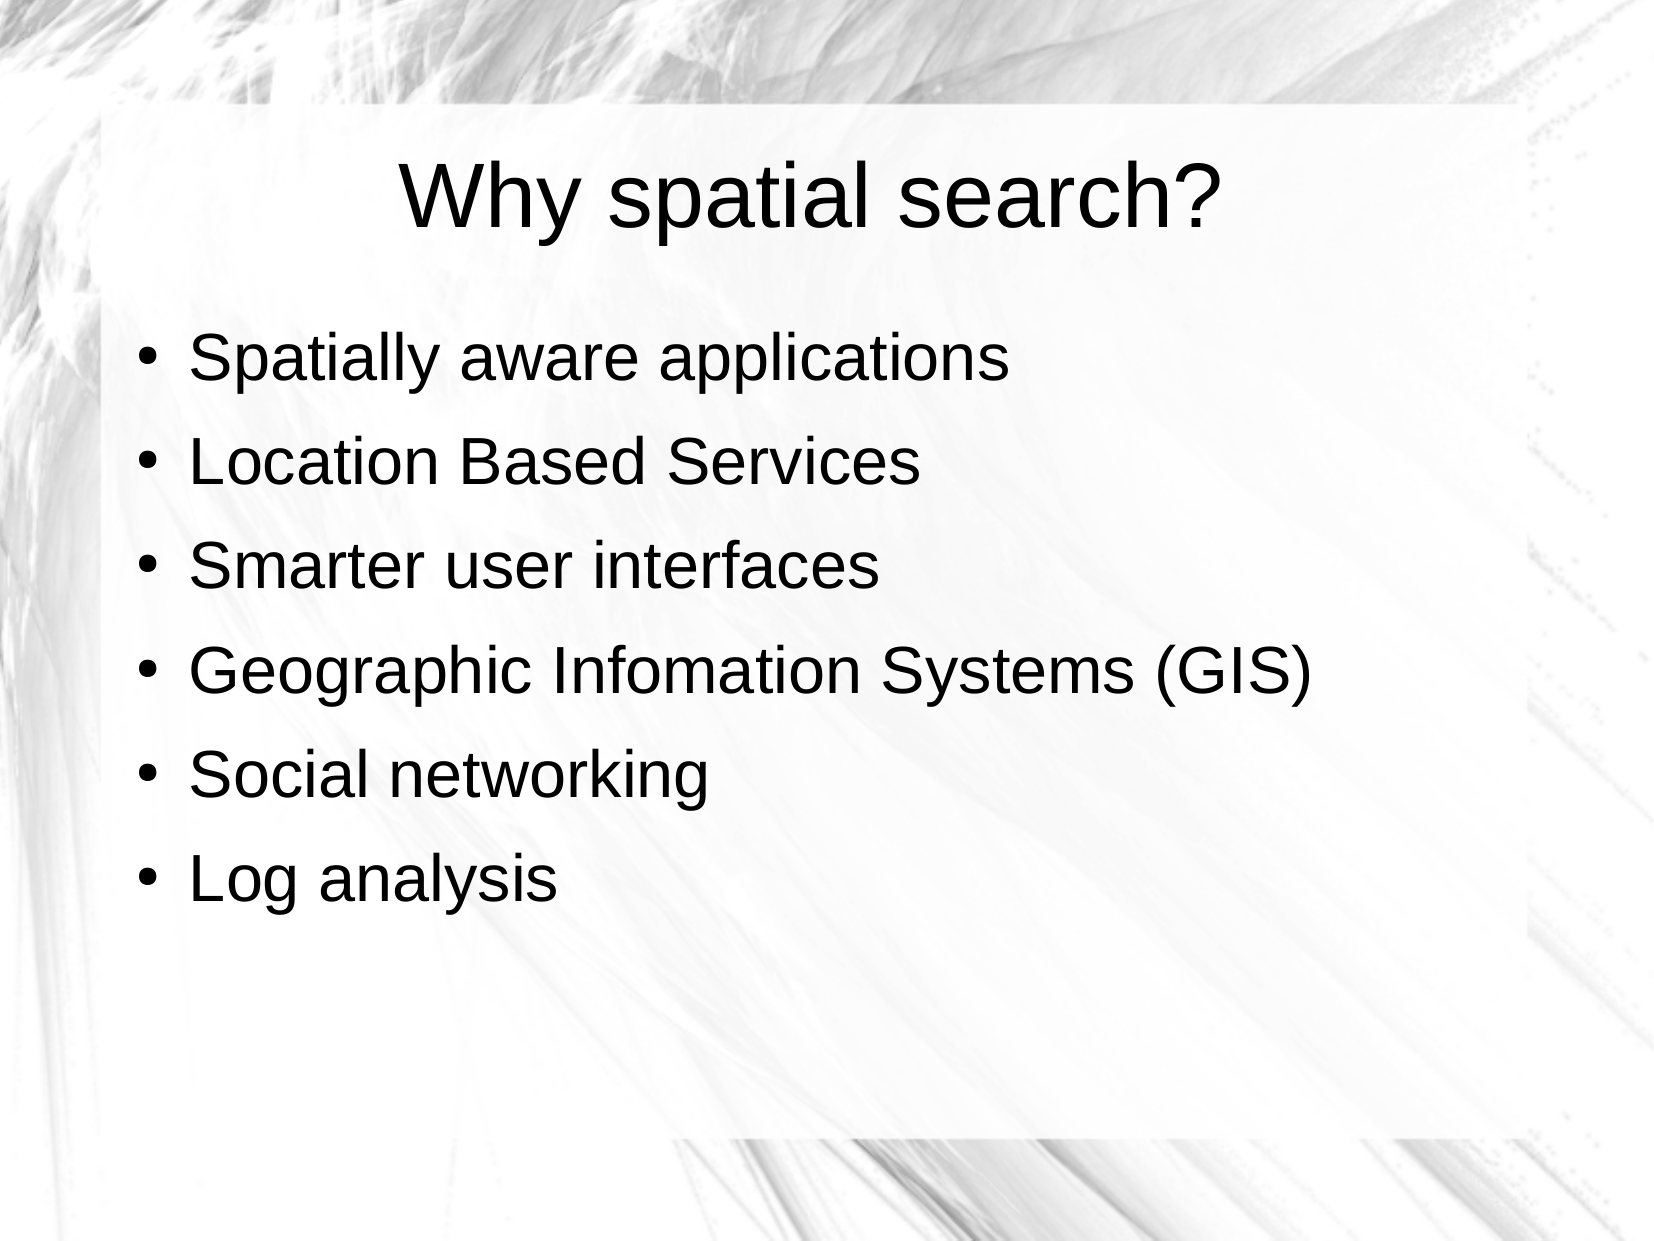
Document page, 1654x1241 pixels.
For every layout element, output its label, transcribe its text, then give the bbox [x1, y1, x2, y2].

title Why spatial search? [118, 119, 1506, 273]
list Spatially aware applications Location Based Services Smarter user interfaces Geographic Infomation Systems (GIS) Social networking Log analysis [118, 319, 1571, 931]
picture [0, 0, 1654, 1241]
